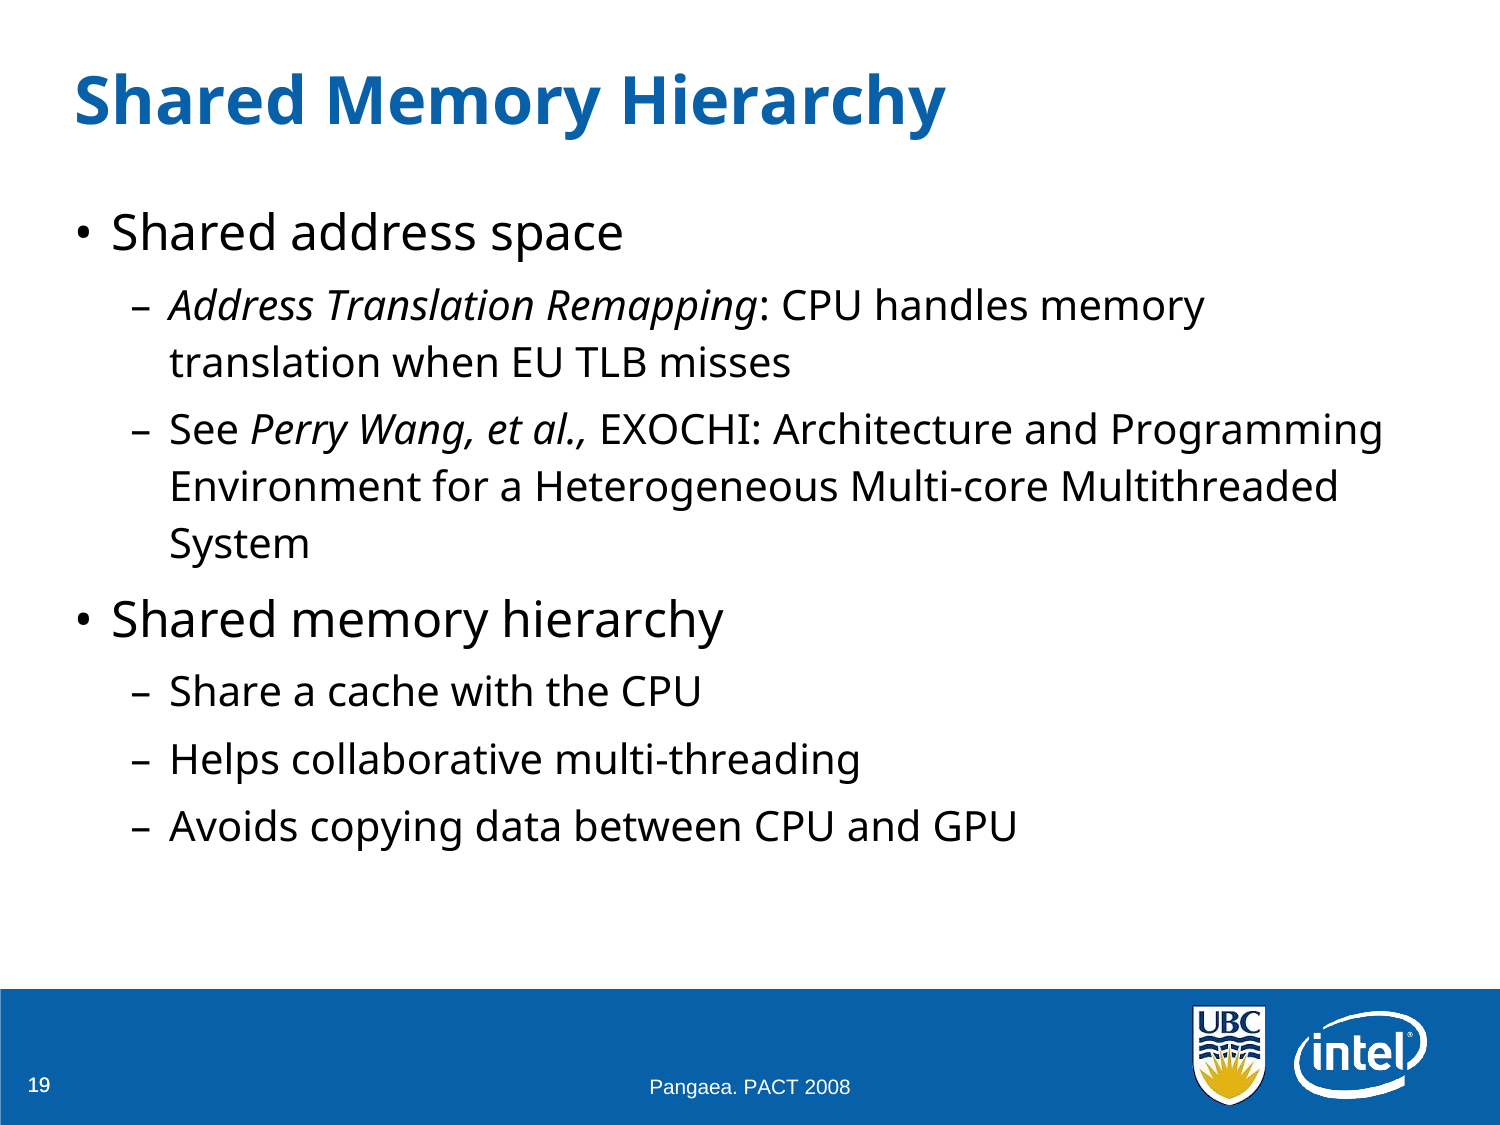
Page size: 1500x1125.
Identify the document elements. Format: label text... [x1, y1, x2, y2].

picture [1294, 1011, 1427, 1099]
list Shared address space Address Translation Remapping: CPU handles memory translation when EU TLB misses See Perry Wang, et al., EXOCHI: Architecture and Programming Environment for a Heterogeneous Multi-core Multithreaded System Shared memory hierarchy Share a cache with the CPU Helps collaborative multi-threading Avoids copying data between CPU and GPU [74, 197, 1427, 992]
picture [1192, 1005, 1266, 1106]
title Shared Memory Hierarchy [74, 25, 1427, 172]
